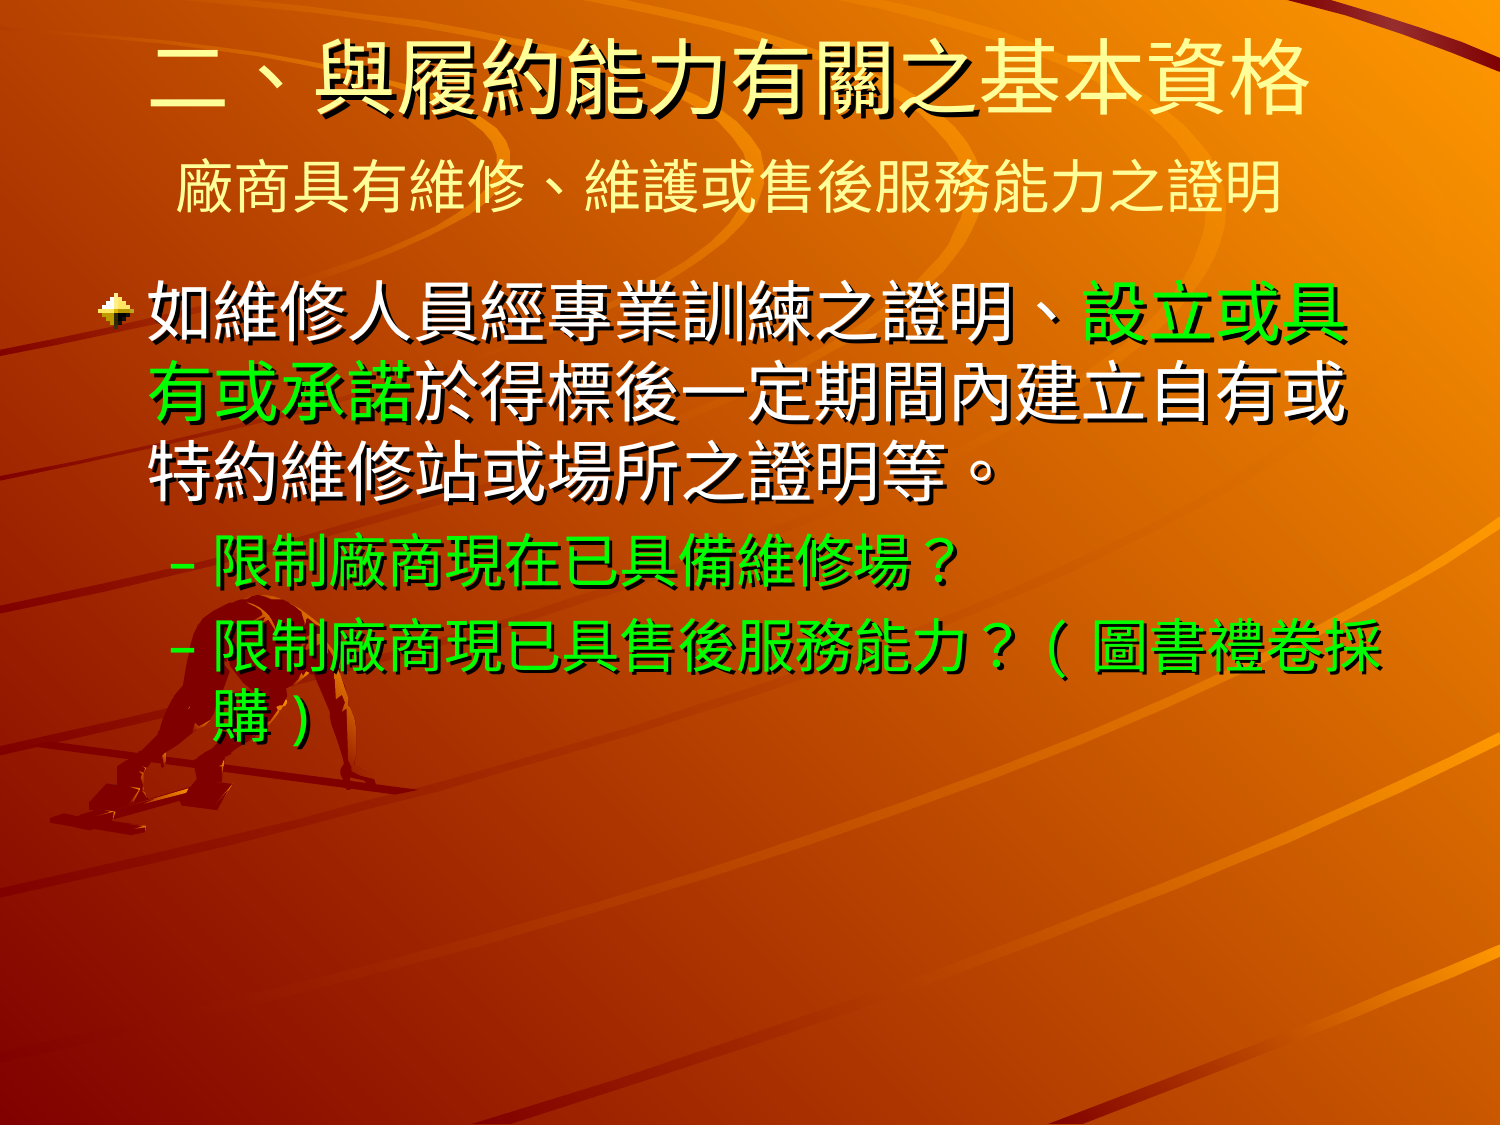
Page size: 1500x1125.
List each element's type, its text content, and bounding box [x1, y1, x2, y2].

list 如維修人員經專業訓練之證明、設立或具有或承諾於得標後一定期間內建立自有或特約維修站或場所之證明等。 限制廠商現在已具備維修場？ 限制廠商現已具售後服務能力？(圖書禮卷採購) [75, 262, 1426, 1006]
title 二、與履約能力有關之基本資格 廠商具有維修、維護或售後服務能力之證明 [75, 25, 1426, 233]
